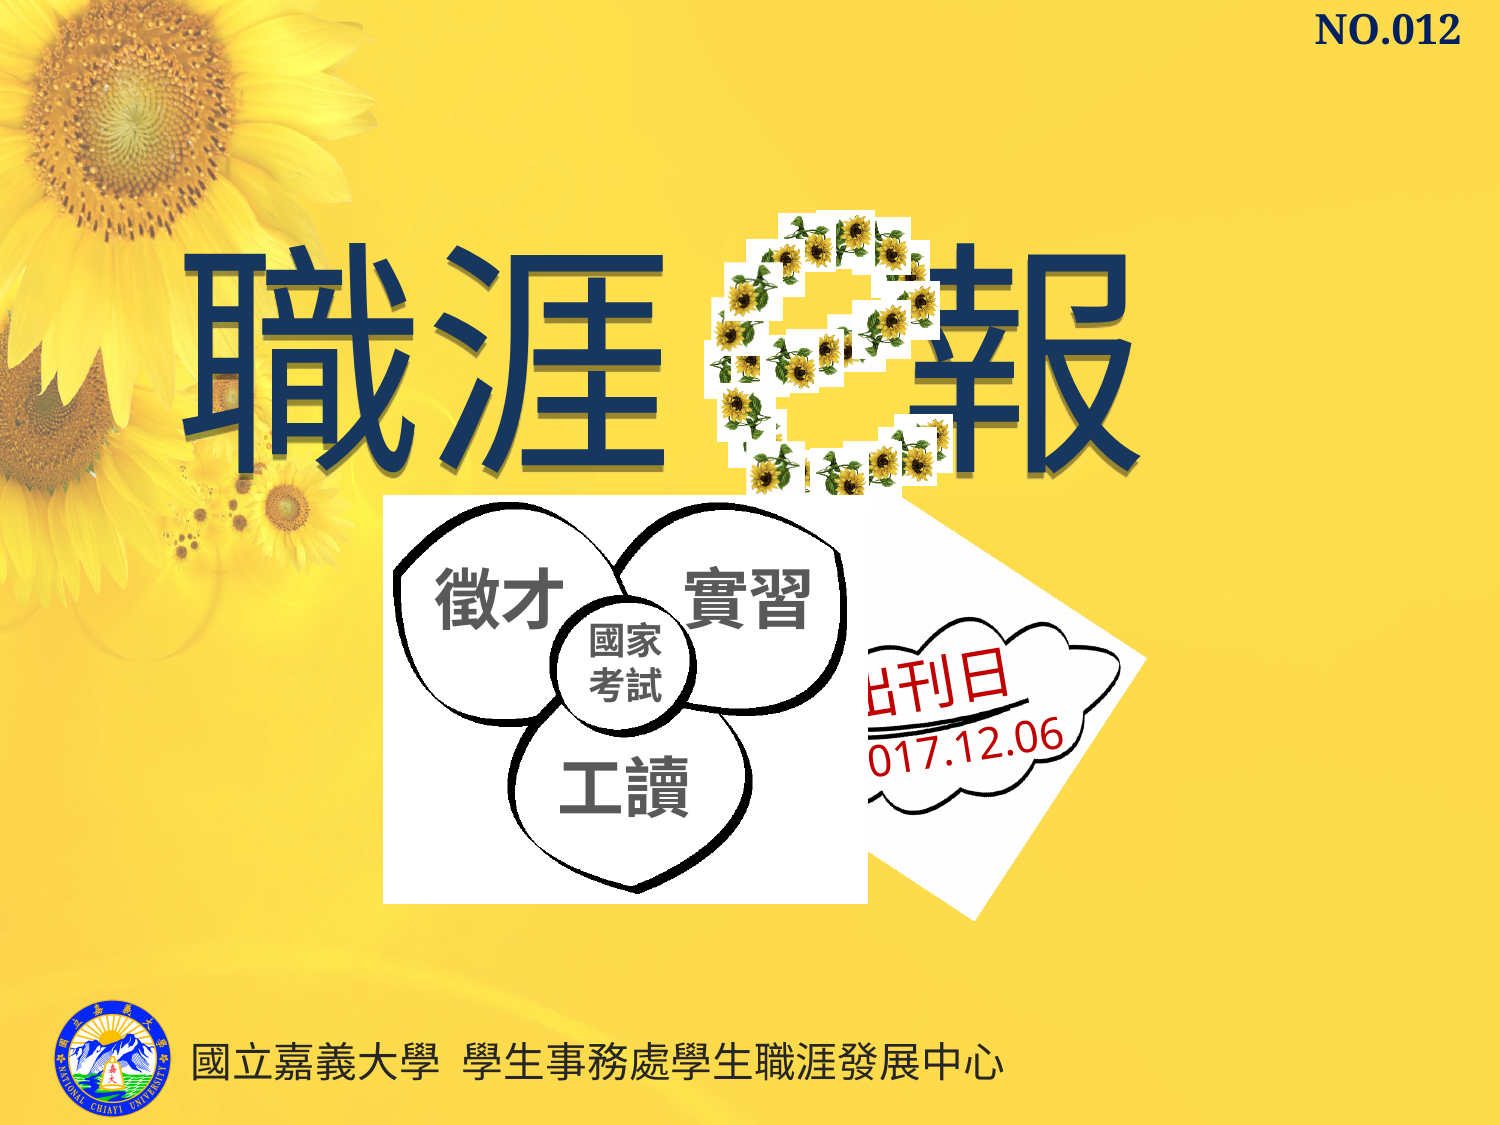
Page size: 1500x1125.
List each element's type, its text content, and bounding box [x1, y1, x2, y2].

text_box 工讀 [542, 737, 739, 844]
text_box 出刊日 [868, 622, 1038, 736]
text_box 2017.12.06 [868, 689, 1111, 796]
picture [383, 211, 1147, 921]
text_box 職涯 報 [769, 269, 881, 335]
text_box 徵才 [419, 550, 621, 659]
text_box 國家 考試 [573, 609, 680, 716]
picture [53, 999, 172, 1118]
text_box NO.012 [1299, 0, 1490, 61]
text_box 國立嘉義大學 學生事務處學生職涯發展中心 [175, 1028, 1020, 1094]
text_box 實習 [667, 549, 869, 657]
text_box 職涯 報 [159, 196, 1400, 515]
